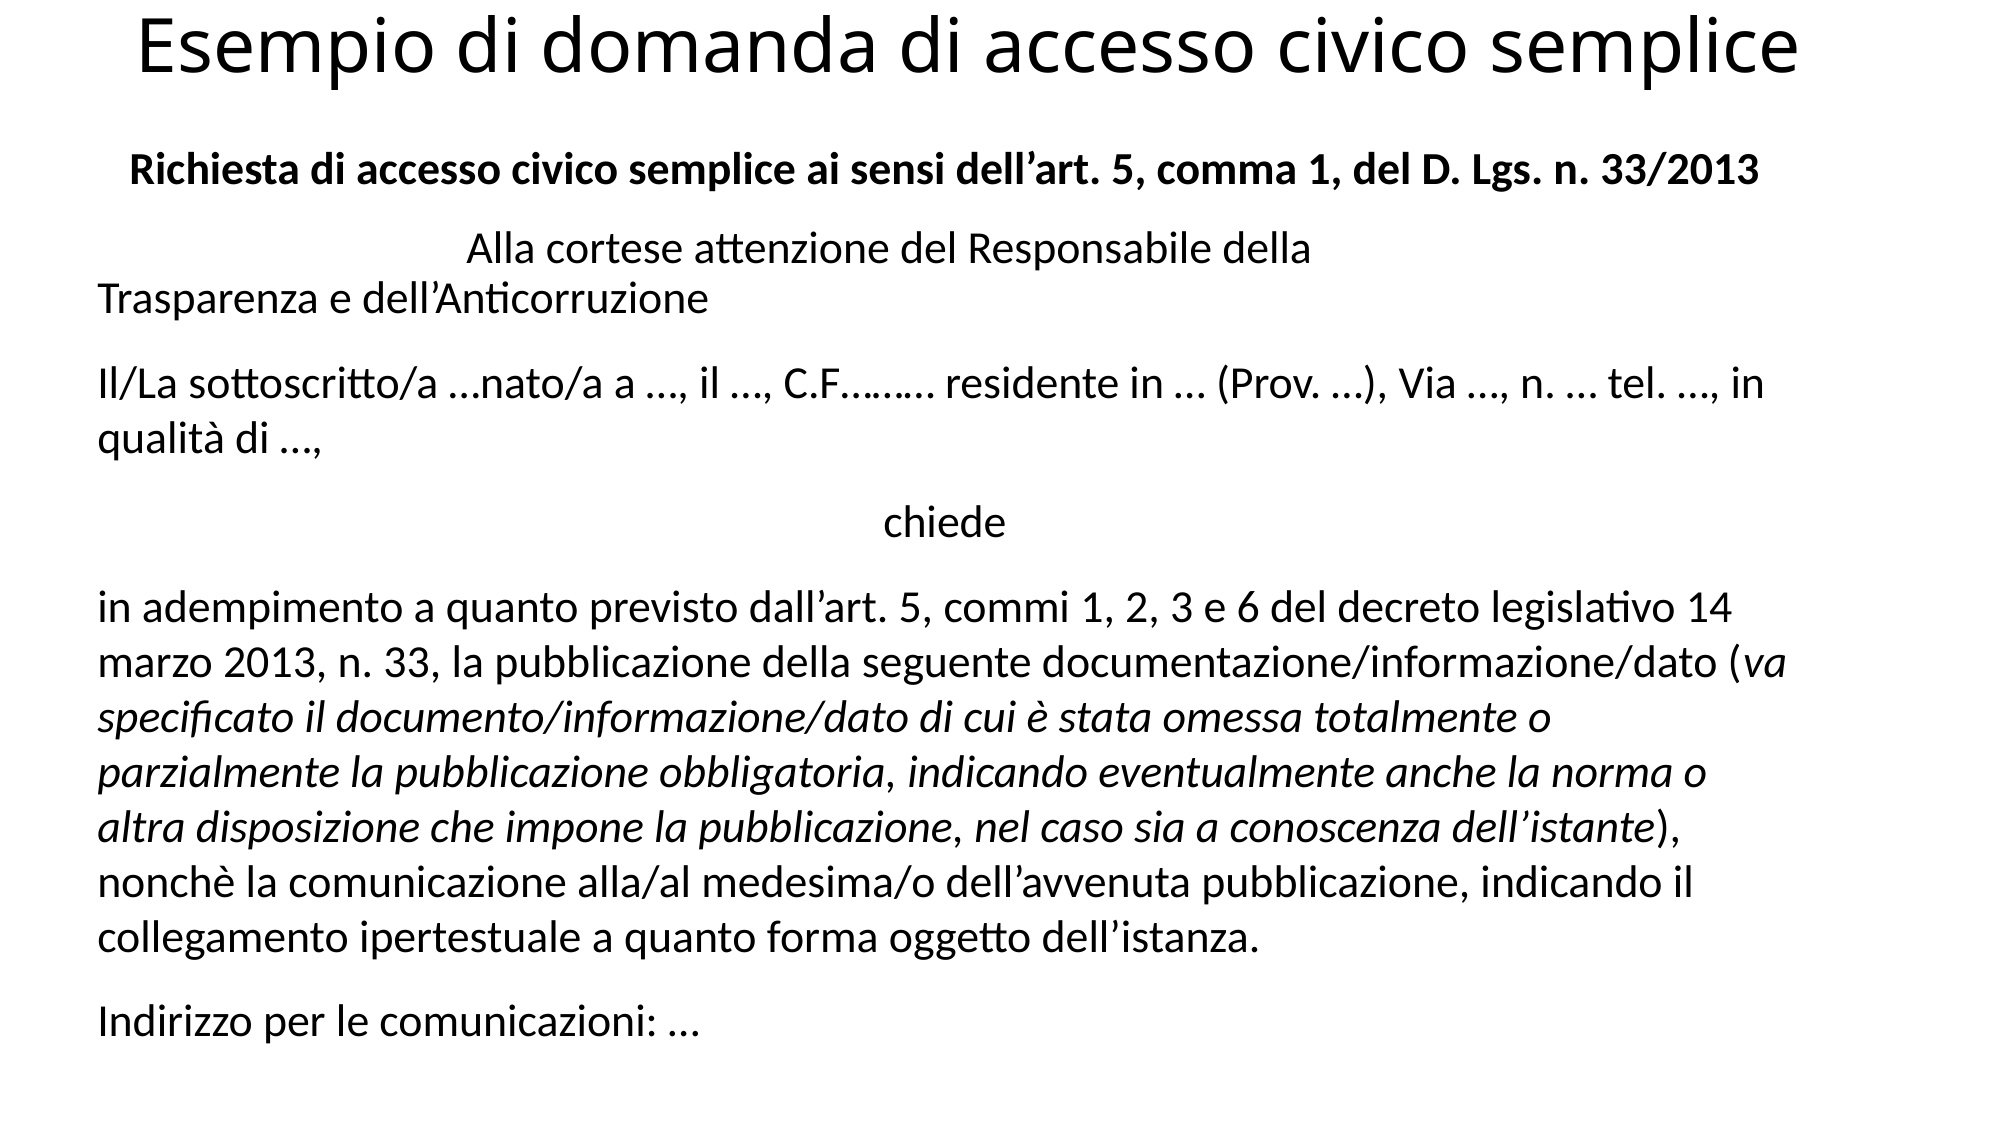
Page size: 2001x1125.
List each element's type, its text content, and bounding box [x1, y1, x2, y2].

list Richiesta di accesso civico semplice ai sensi dell’art. 5, comma 1, del D. Lgs. n. 33/2013 Alla cortese attenzione del Responsabile della Trasparenza e dell’Anticorruzione Il/La sottoscritto/a …nato/a a …, il …, C.F……… residente in … (Prov. …), Via …, n. … tel. …, in qualità di …, chiede in adempimento a quanto previsto dall’art. 5, commi 1, 2, 3 e 6 del decreto legislativo 14 marzo 2013, n. 33, la pubblicazione della seguente documentazione/informazione/dato (va specificato il documento/informazione/dato di cui è stata omessa totalmente o parzialmente la pubblicazione obbligatoria, indicando eventualmente anche la norma o altra disposizione che impone la pubblicazione, nel caso sia a conoscenza dell’istante), nonchè la comunicazione alla/al medesima/o dell’avvenuta pubblicazione, indicando il collegamento ipertestuale a quanto forma oggetto dell’istanza. Indirizzo per le comunicazioni: … Si allega alla presente copia del documento di identità Luogo e data … Firma … [82, 137, 1808, 988]
title Esempio di domanda di accesso civico semplice [120, 0, 1846, 107]
